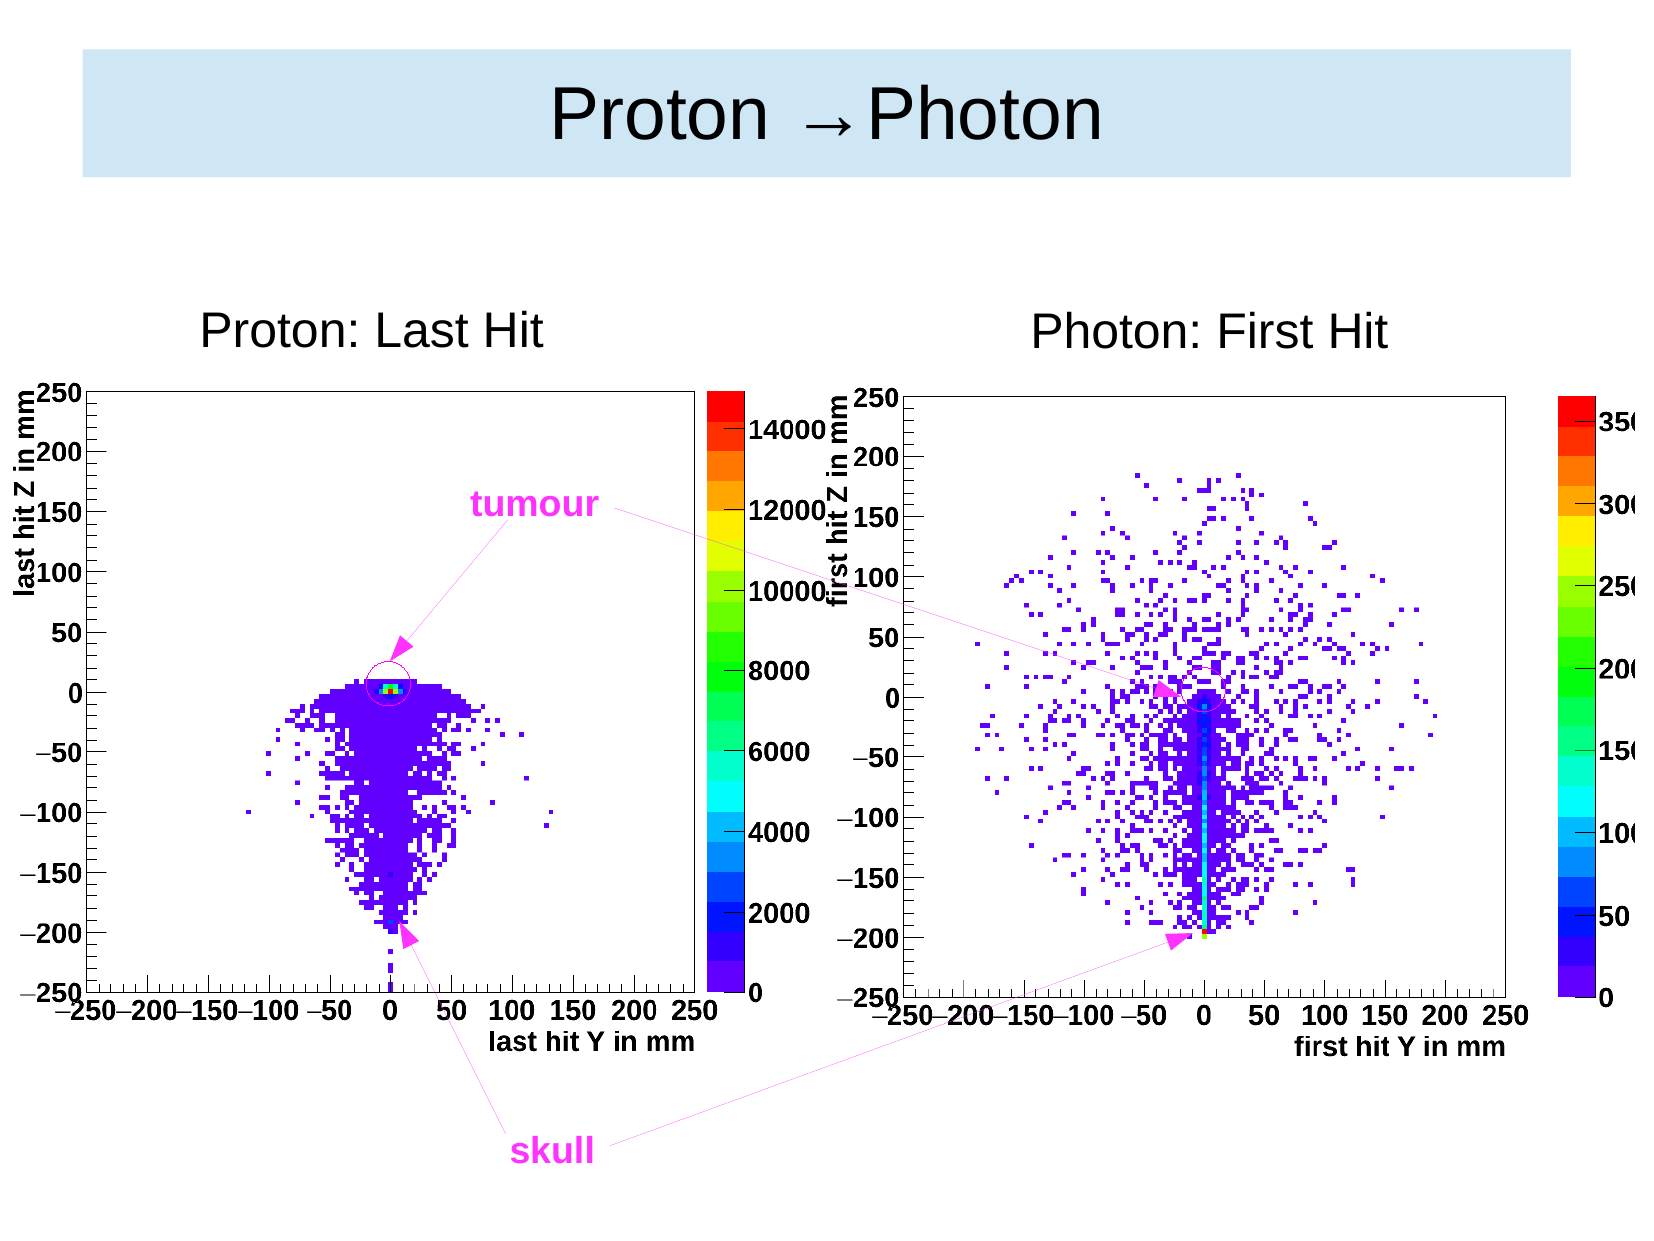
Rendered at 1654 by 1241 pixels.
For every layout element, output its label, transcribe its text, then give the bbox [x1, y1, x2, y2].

picture [4, 316, 1635, 1072]
text_box Proton: Last Hit [184, 295, 559, 366]
text_box skull [494, 1122, 611, 1179]
title Proton →Photon [82, 49, 1571, 178]
text_box tumour [455, 474, 615, 532]
text_box Photon: First Hit [1015, 295, 1404, 367]
